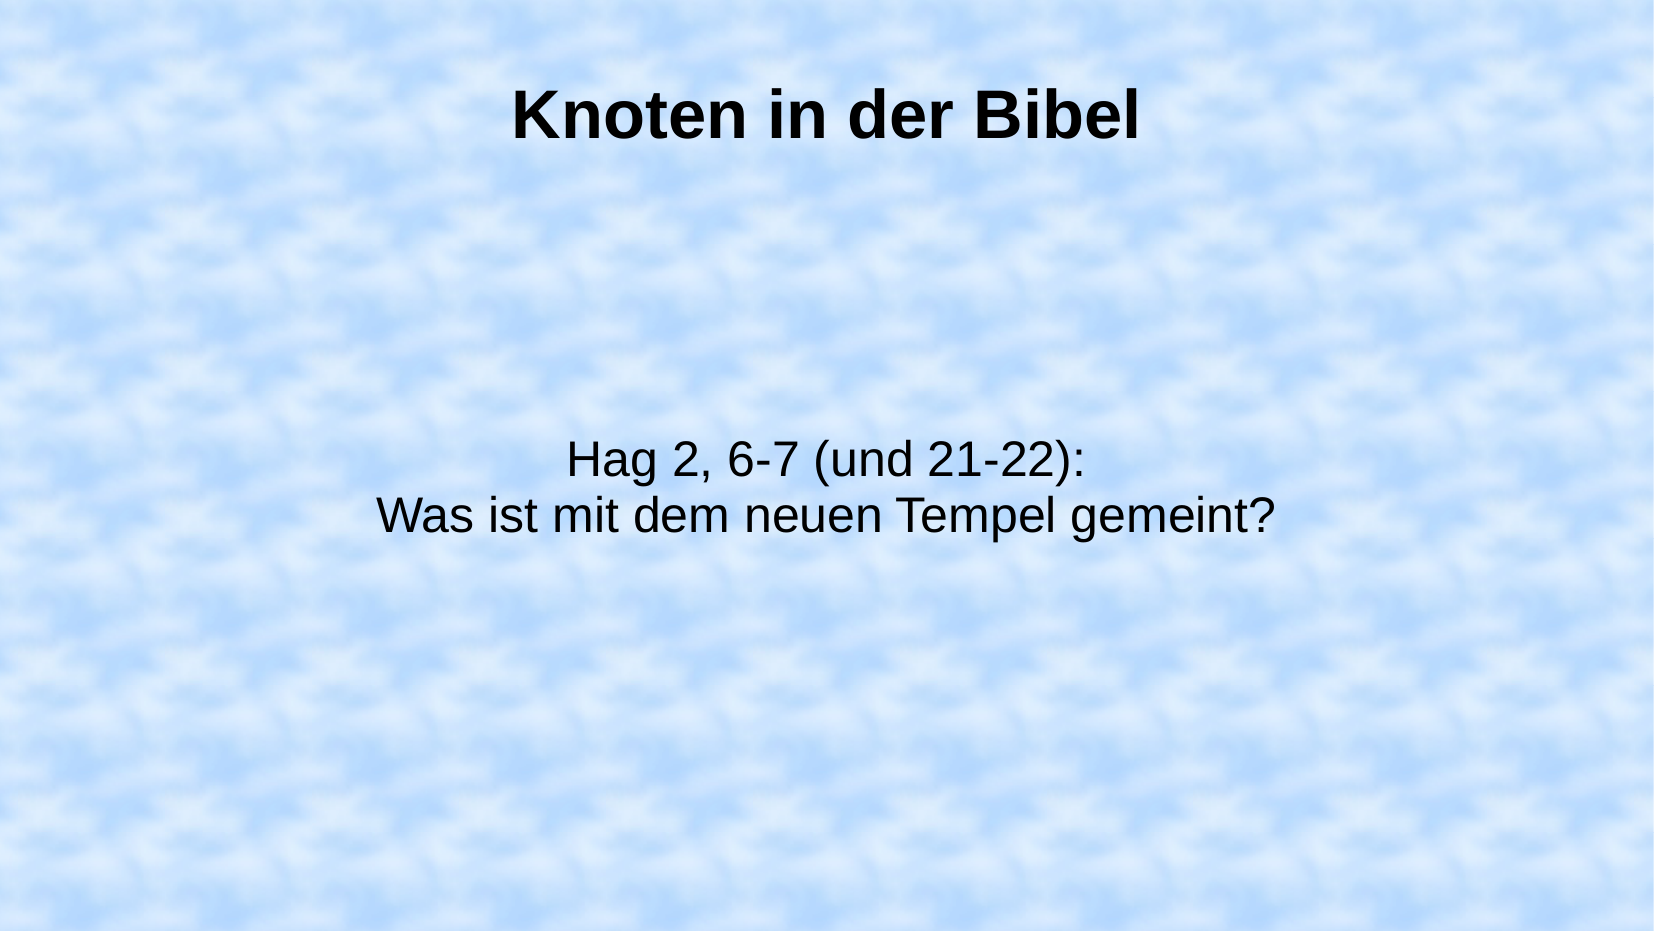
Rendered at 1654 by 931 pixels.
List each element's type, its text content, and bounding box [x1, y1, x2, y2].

title Knoten in der Bibel [82, 37, 1571, 193]
picture [0, 0, 1654, 931]
subtitle Hag 2, 6-7 (und 21-22): Was ist mit dem neuen Tempel gemeint? [82, 217, 1571, 758]
